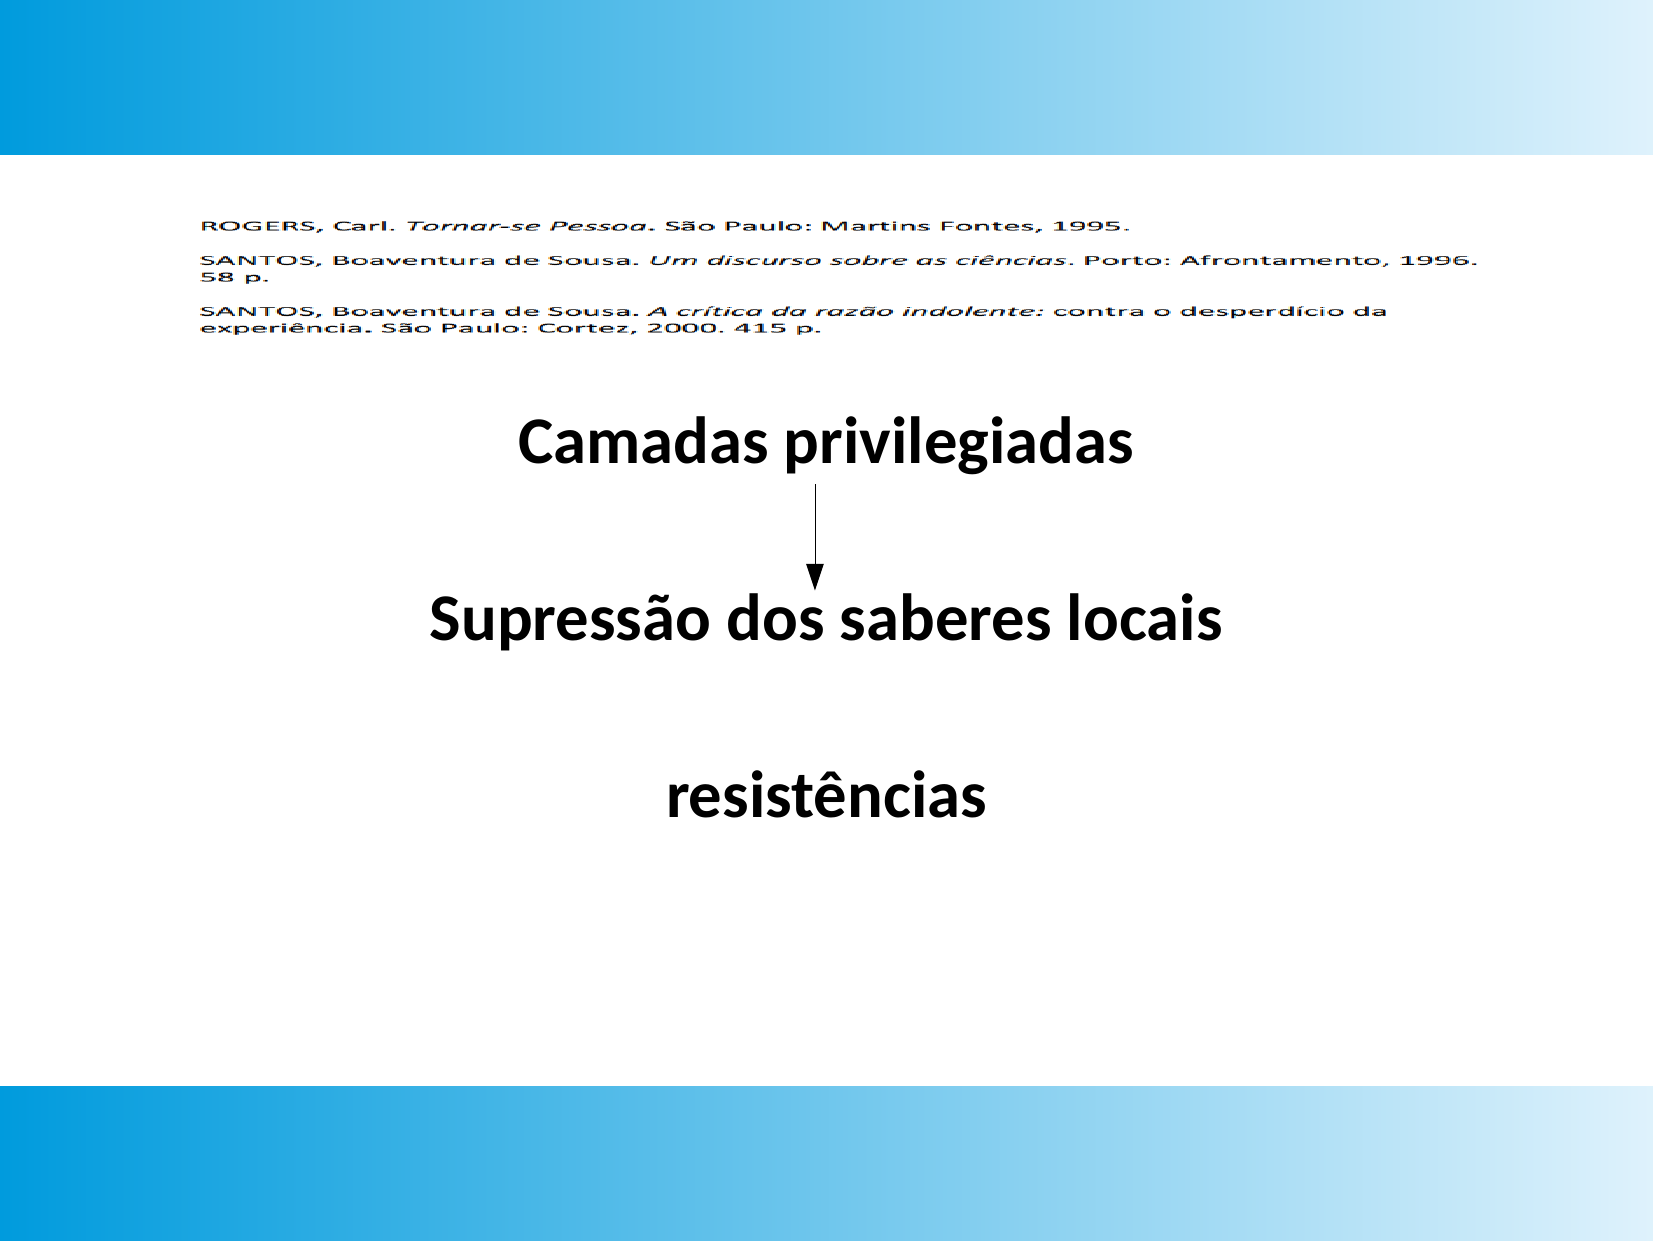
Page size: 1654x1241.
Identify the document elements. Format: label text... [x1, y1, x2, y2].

list Supressão dos saberes locais [153, 590, 1501, 662]
list resistências [153, 767, 1501, 839]
picture [61, 206, 1619, 355]
list Camadas privilegiadas [153, 413, 1501, 485]
